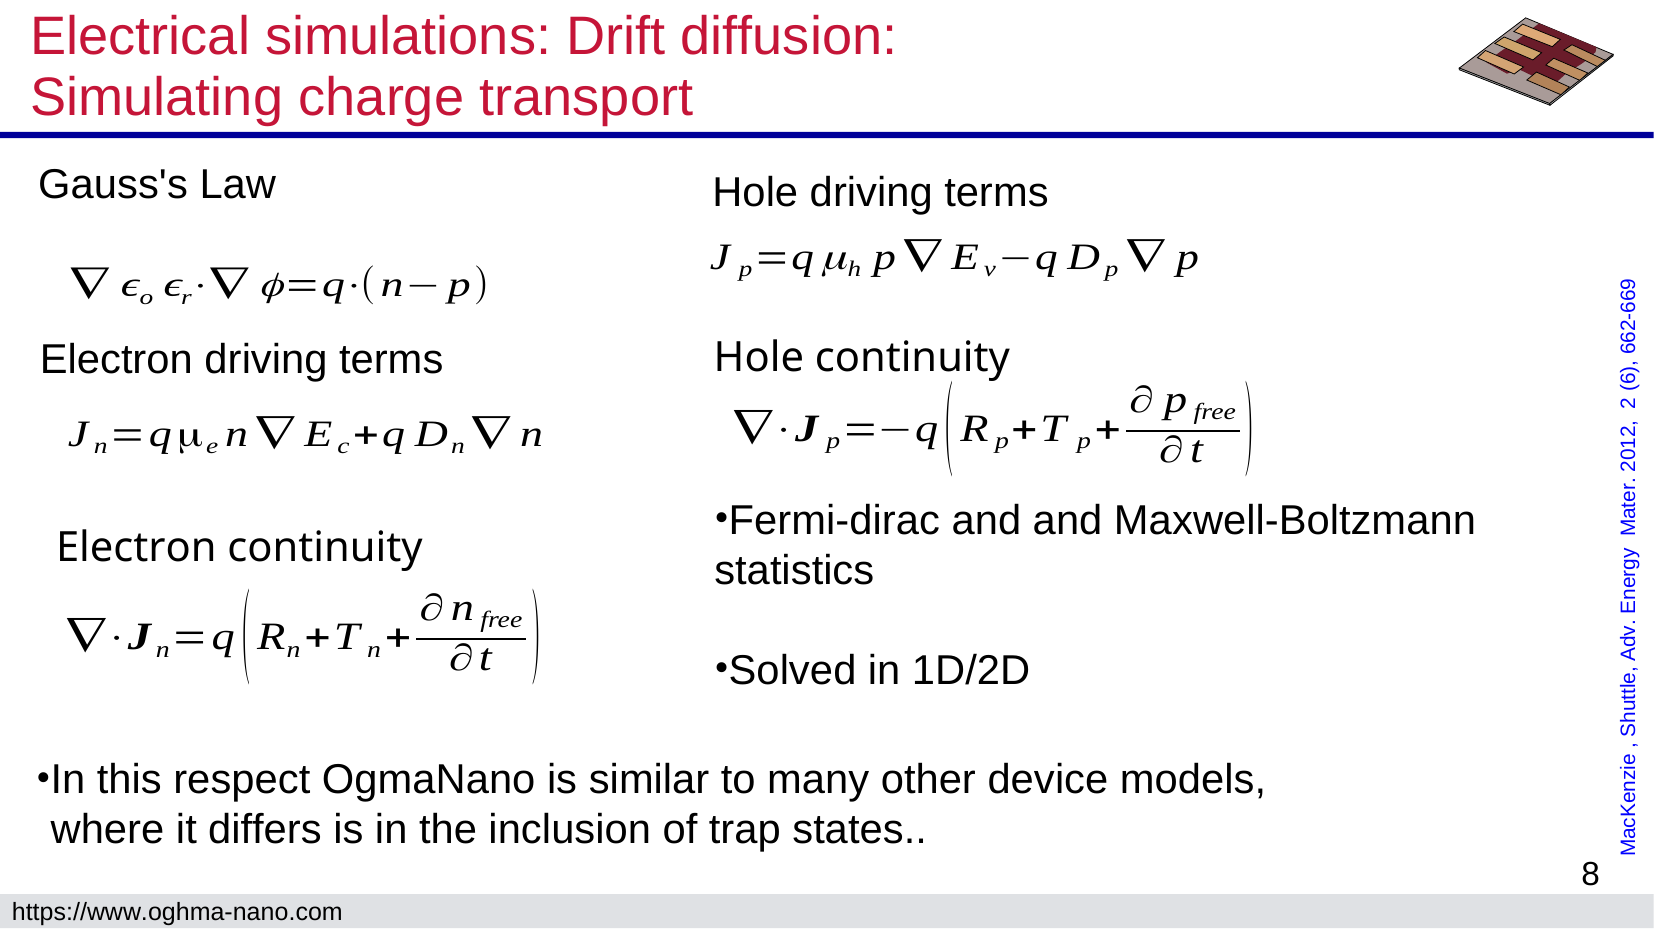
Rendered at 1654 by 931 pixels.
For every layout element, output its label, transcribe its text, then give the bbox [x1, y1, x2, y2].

chart [58, 586, 549, 688]
chart [62, 264, 497, 311]
text_box In this respect OgmaNano is similar to many other device models, where it differs is in the inclusion of trap states.. [21, 744, 1580, 870]
chart [725, 378, 1262, 480]
text_box Gauss's Law [23, 149, 437, 253]
text_box Fermi-dirac and and Maxwell-Boltzmann statistics Solved in 1D/2D [699, 485, 1572, 776]
title Electrical simulations: Drift diffusion: Simulating charge transport [15, 0, 1339, 135]
chart [59, 428, 551, 461]
text_box Electron continuity [41, 512, 564, 608]
chart [701, 261, 1208, 284]
text_box Electron driving terms [25, 324, 646, 428]
text_box <number> [1566, 844, 1654, 903]
text_box MacKenzie , Shuttle, Adv. Energy Mater. 2012, 2 (6), 662-669 [1606, 106, 1654, 844]
text_box Hole continuity [698, 322, 1127, 388]
text_box Hole driving terms [697, 157, 1262, 261]
